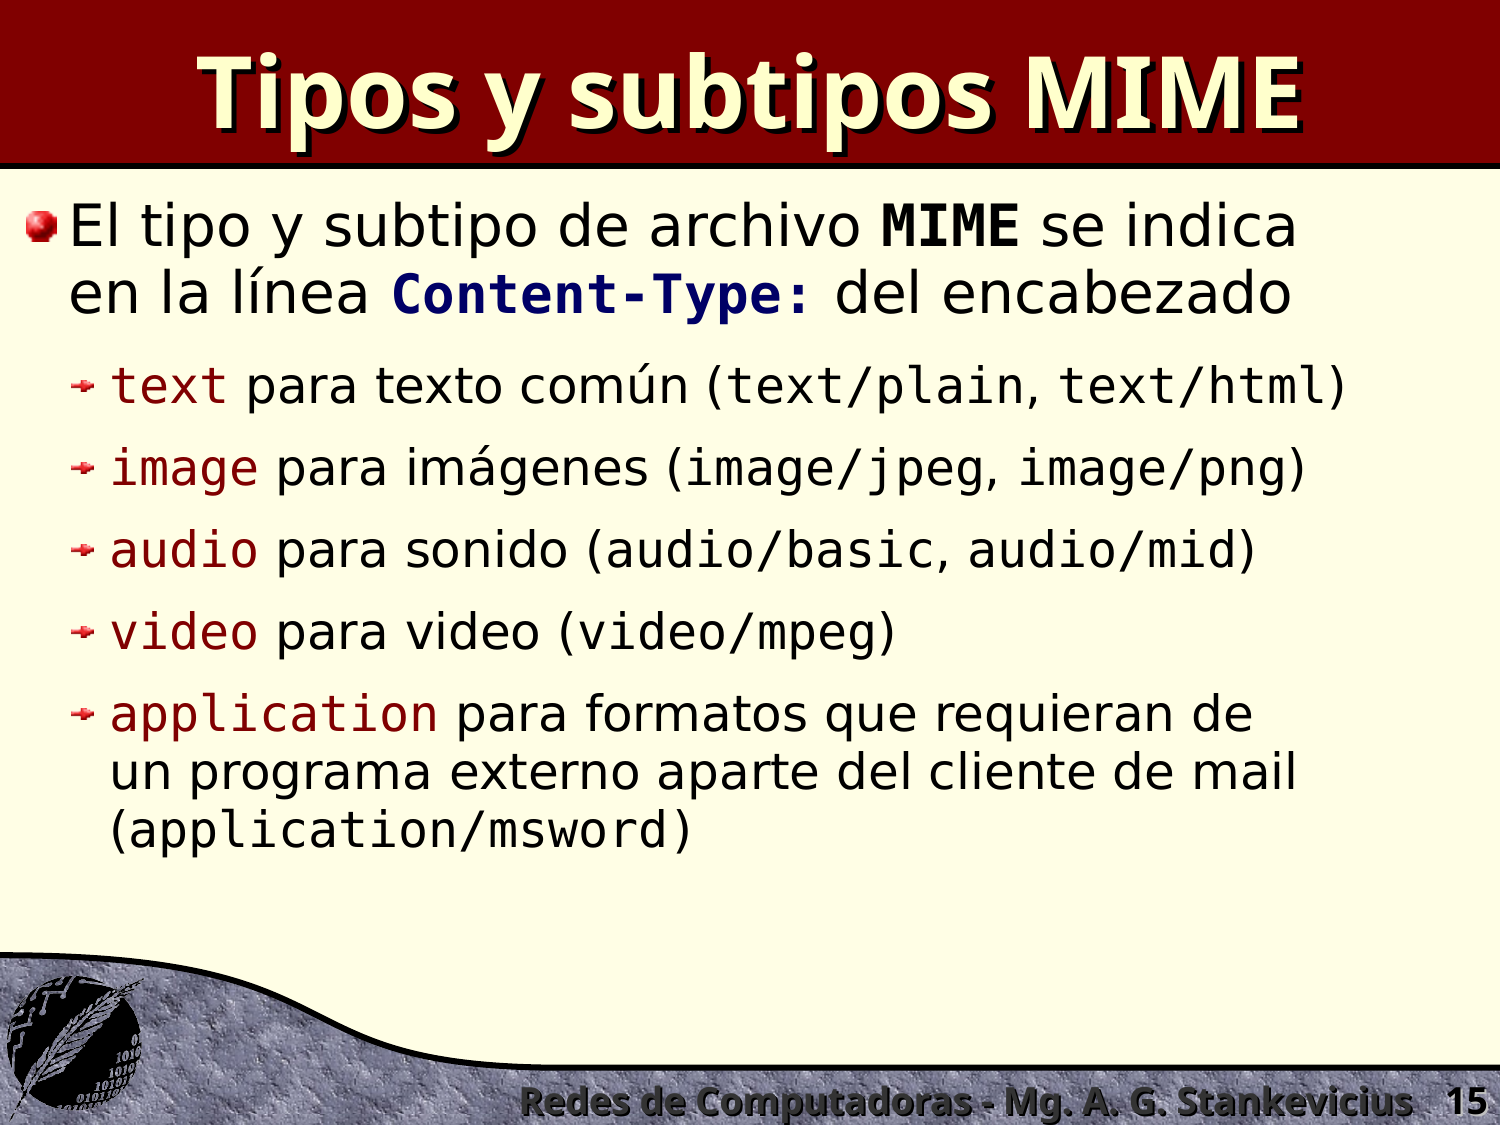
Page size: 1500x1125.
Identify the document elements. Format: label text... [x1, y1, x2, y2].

picture [790, 1100, 795, 1110]
title Tipos y subtipos MIME [15, 5, 1485, 160]
picture [0, 959, 1500, 1125]
list El tipo y subtipo de archivo MIME se indica en la línea Content-Type: del encabezado text para texto común (text/plain, text/html) image para imágenes (image/jpeg, image/png) audio para sonido (audio/basic, audio/mid) video para video (video/mpeg) application para formatos que requieran de un programa externo aparte del cliente de mail (application/msword) [11, 192, 1486, 921]
picture [1047, 1100, 1054, 1110]
